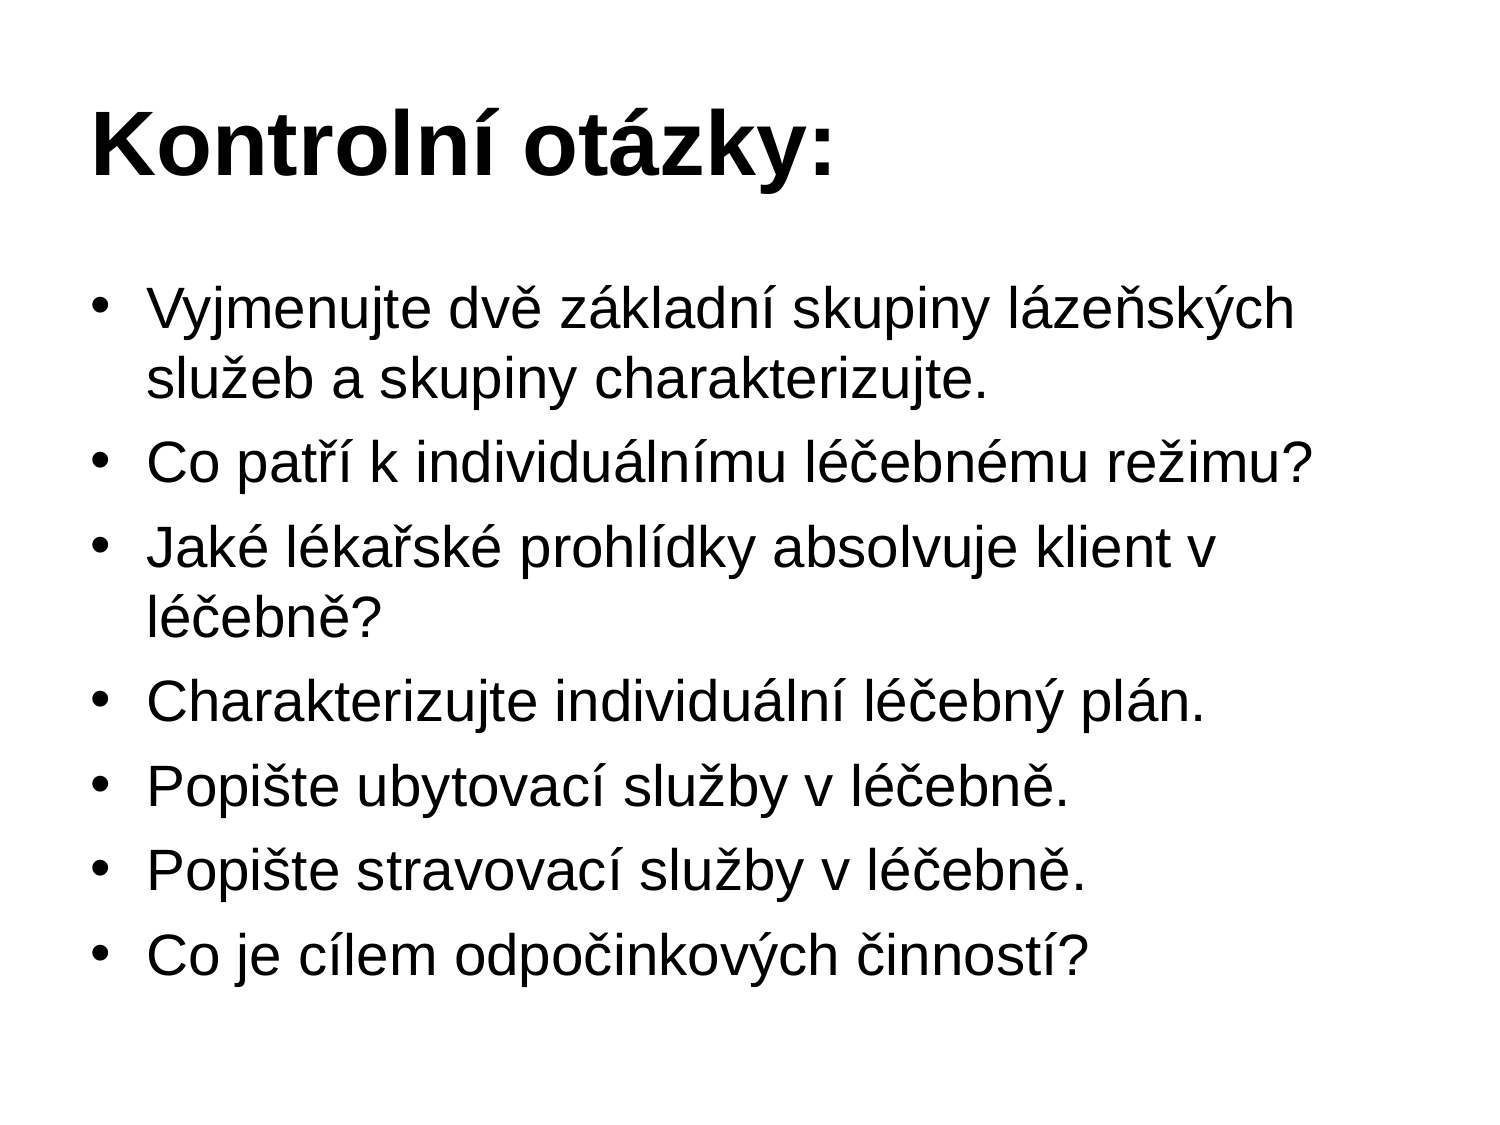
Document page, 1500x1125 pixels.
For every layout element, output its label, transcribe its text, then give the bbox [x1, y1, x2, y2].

list Vyjmenujte dvě základní skupiny lázeňských služeb a skupiny charakterizujte. Co patří k individuálnímu léčebnému režimu? Jaké lékařské prohlídky absolvuje klient v léčebně? Charakterizujte individuální léčebný plán. Popište ubytovací služby v léčebně. Popište stravovací služby v léčebně. Co je cílem odpočinkových činností? [75, 262, 1426, 1080]
title Kontrolní otázky: [75, 45, 1426, 233]
